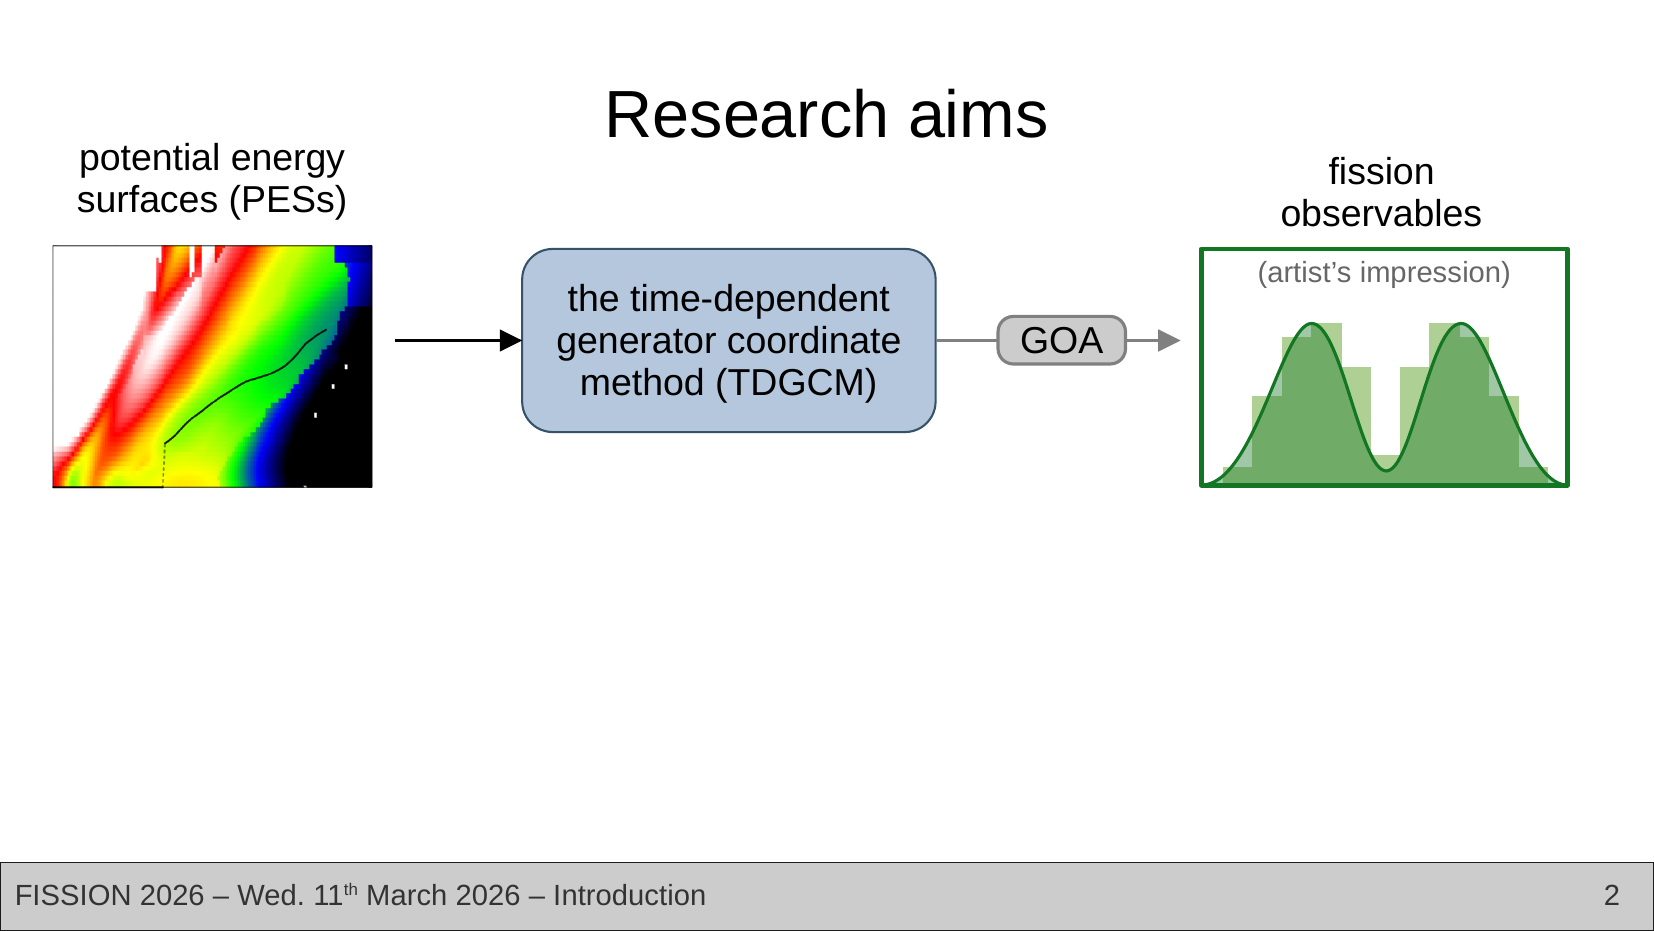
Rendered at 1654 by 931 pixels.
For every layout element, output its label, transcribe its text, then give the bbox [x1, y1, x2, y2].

text_box [523, 248, 935, 270]
text_box [1319, 323, 1342, 364]
text_box [1374, 455, 1399, 469]
text_box <number> [1471, 862, 1635, 929]
text_box [1211, 323, 1559, 483]
picture [49, 235, 375, 492]
text_box (artist’s impression) [1201, 248, 1568, 303]
text_box the time-dependent generator coordinate method (TDGCM) [522, 270, 936, 411]
text_box [1252, 396, 1266, 427]
text_box [1400, 323, 1454, 452]
text_box [523, 411, 935, 433]
text_box [1481, 337, 1489, 352]
text_box FISSION 2026 – Wed. 11th March 2026 – Introduction [0, 854, 1264, 931]
text_box [1508, 396, 1519, 422]
text_box [1282, 337, 1293, 358]
text_box [1264, 862, 1654, 931]
title Research aims [256, 37, 1397, 193]
text_box potential energy surfaces (PESs) [55, 130, 369, 226]
text_box [1343, 367, 1371, 449]
text_box fission observables [1224, 160, 1538, 226]
text_box GOA [998, 316, 1126, 365]
